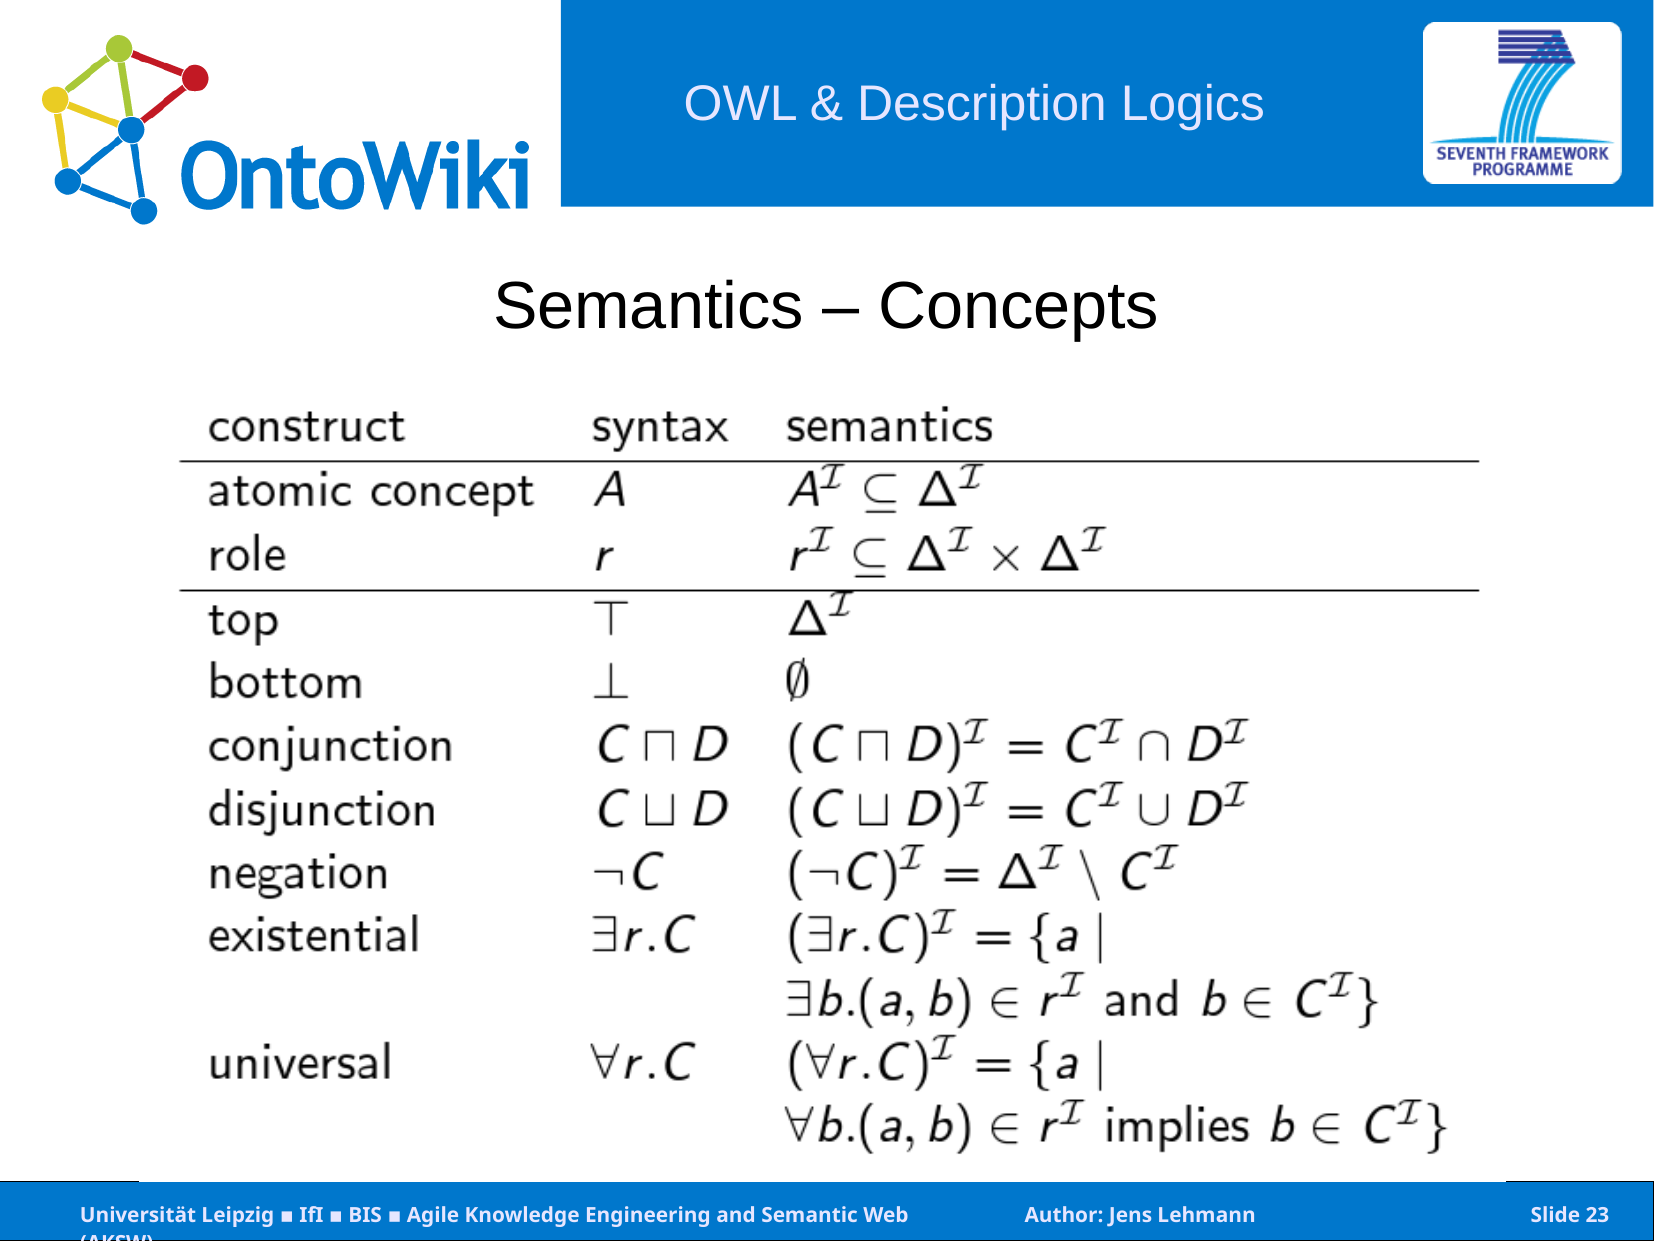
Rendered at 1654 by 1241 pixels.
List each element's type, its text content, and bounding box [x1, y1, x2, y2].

picture [139, 363, 1506, 1182]
picture [1423, 22, 1622, 184]
picture [41, 34, 532, 231]
title Semantics – Concepts [82, 243, 1571, 368]
